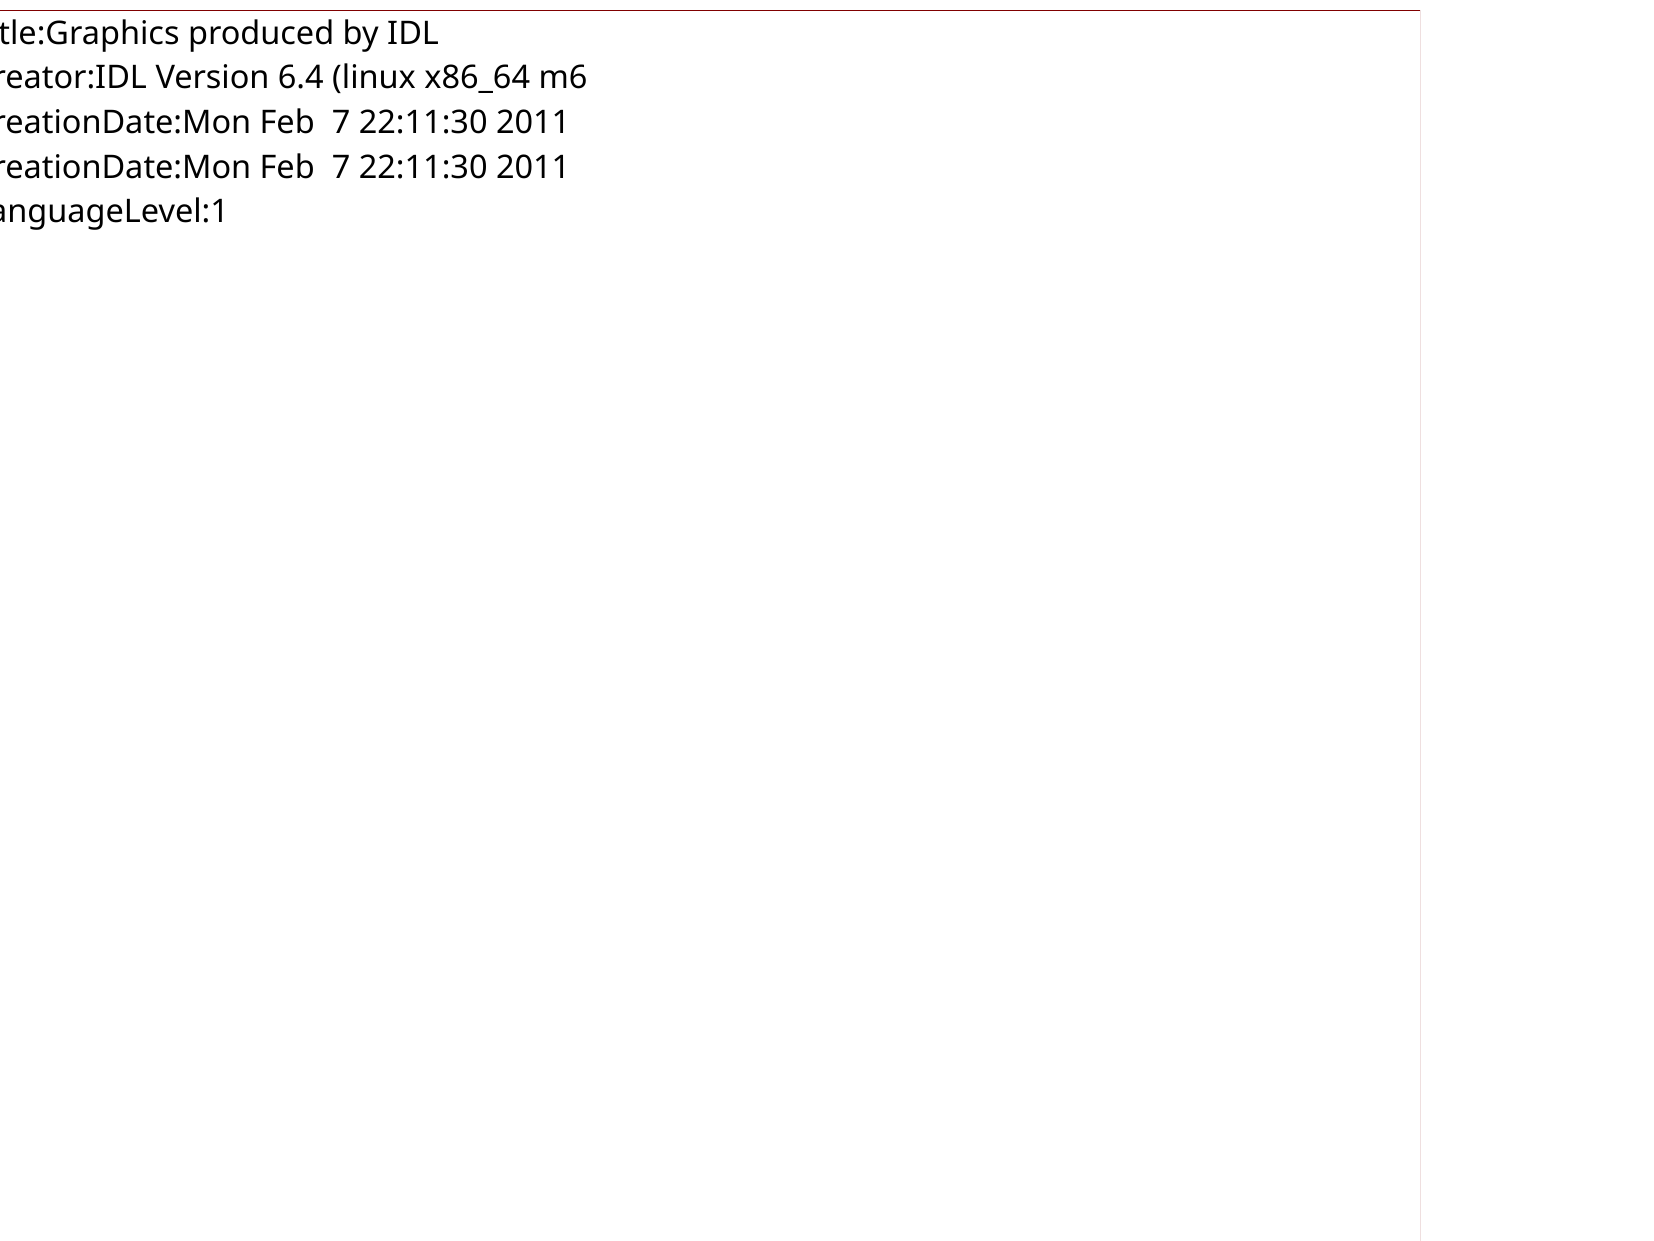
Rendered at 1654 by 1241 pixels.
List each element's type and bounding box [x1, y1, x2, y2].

picture [0, 7, 1421, 1241]
